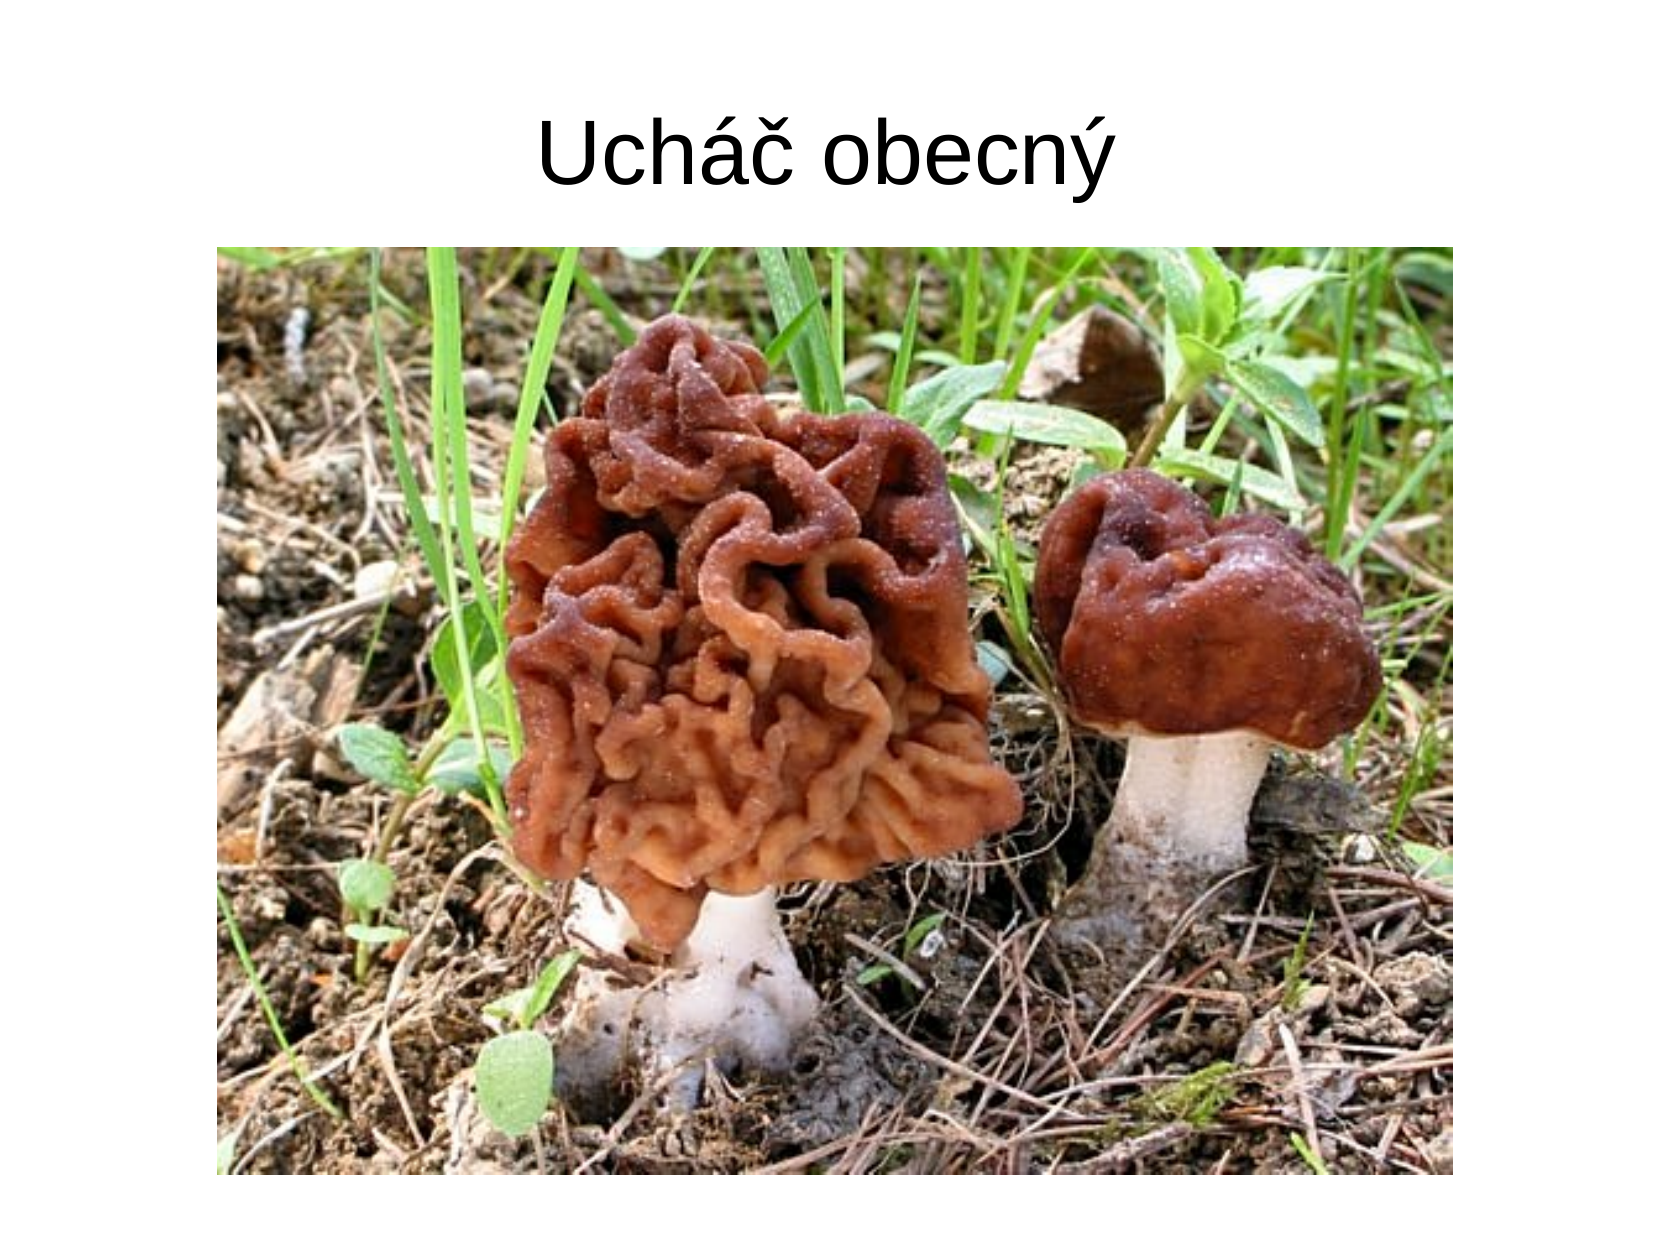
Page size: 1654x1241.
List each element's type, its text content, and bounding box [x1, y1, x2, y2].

picture [217, 247, 1453, 1175]
title Ucháč obecný [82, 49, 1571, 257]
